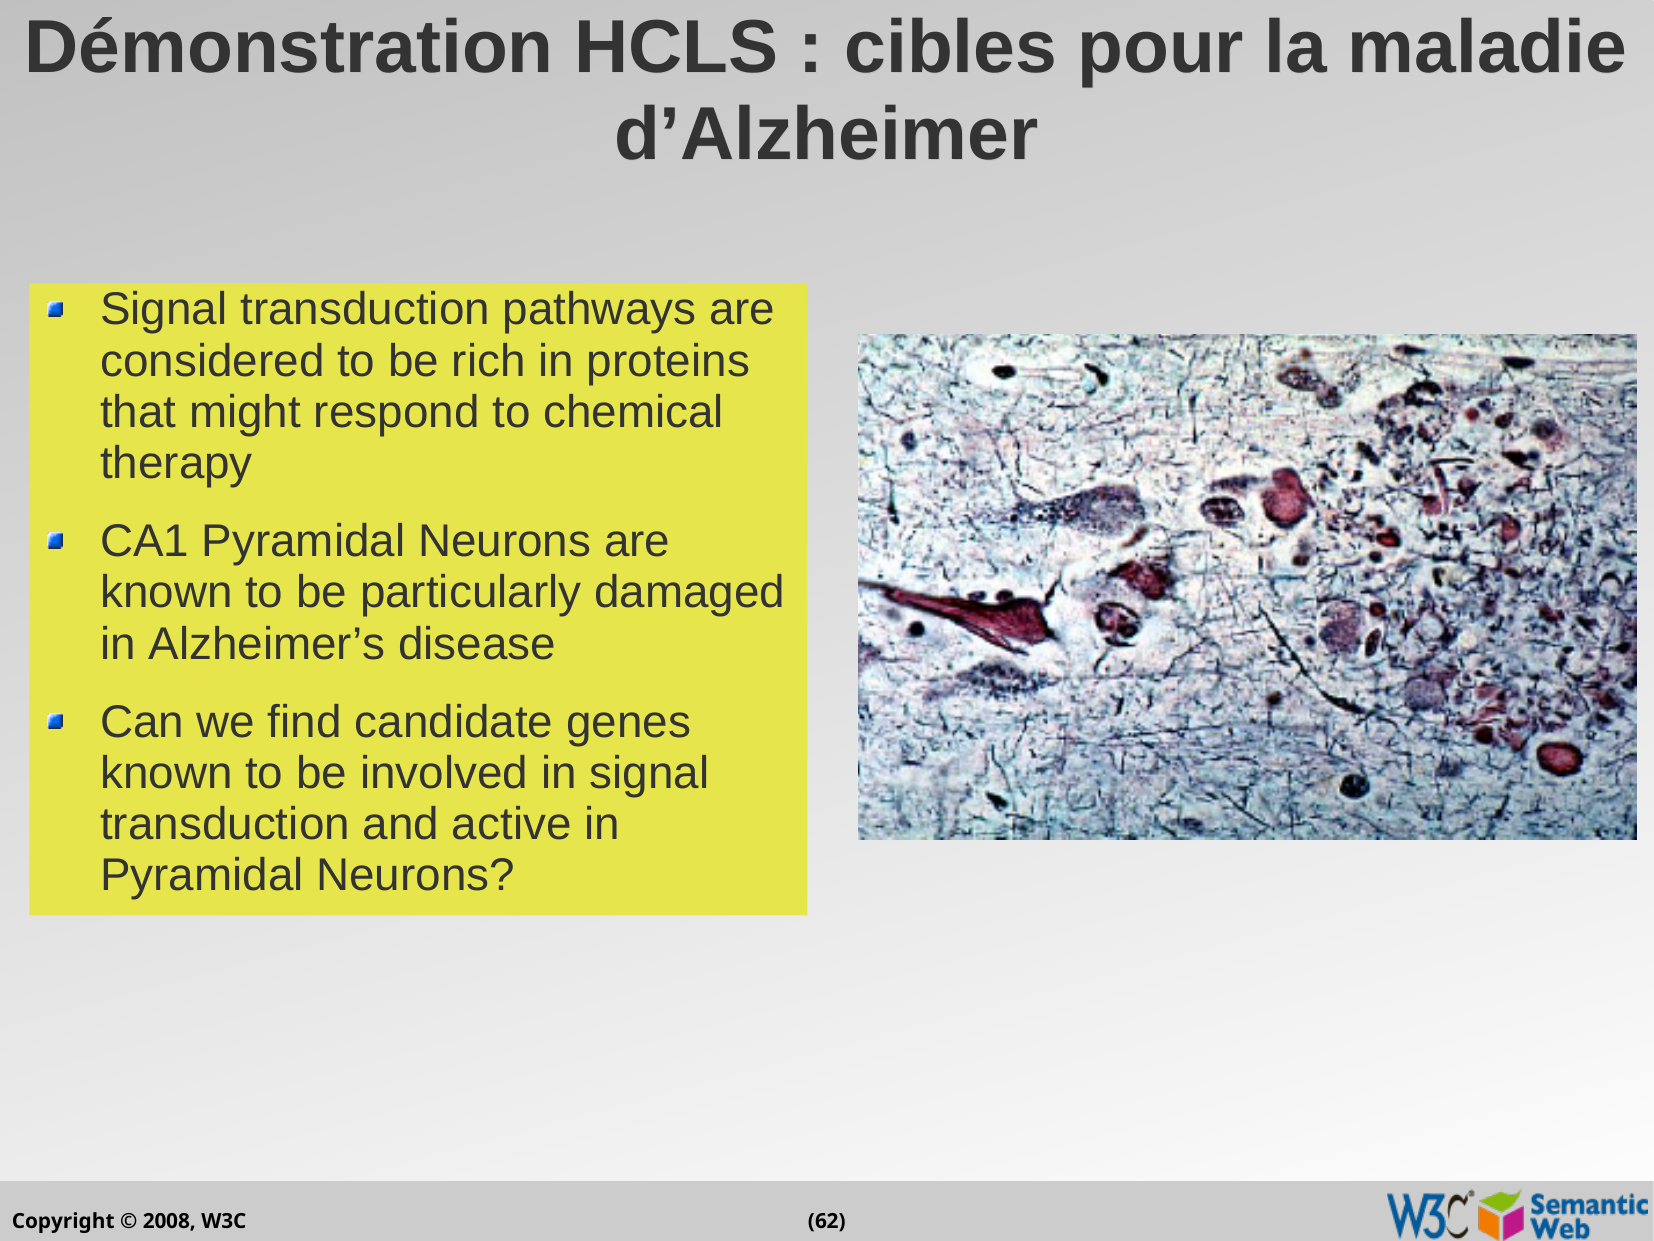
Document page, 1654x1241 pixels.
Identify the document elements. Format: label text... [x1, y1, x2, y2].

picture [858, 334, 1637, 840]
picture [1387, 1187, 1648, 1241]
list Signal transduction pathways are considered to be rich in proteins that might respond to chemical therapy CA1 Pyramidal Neurons are known to be particularly damaged in Alzheimer’s disease Can we find candidate genes known to be involved in signal transduction and active in Pyramidal Neurons? [29, 283, 808, 916]
title Démonstration HCLS : cibles pour la maladie d’Alzheimer [0, 2, 1654, 175]
